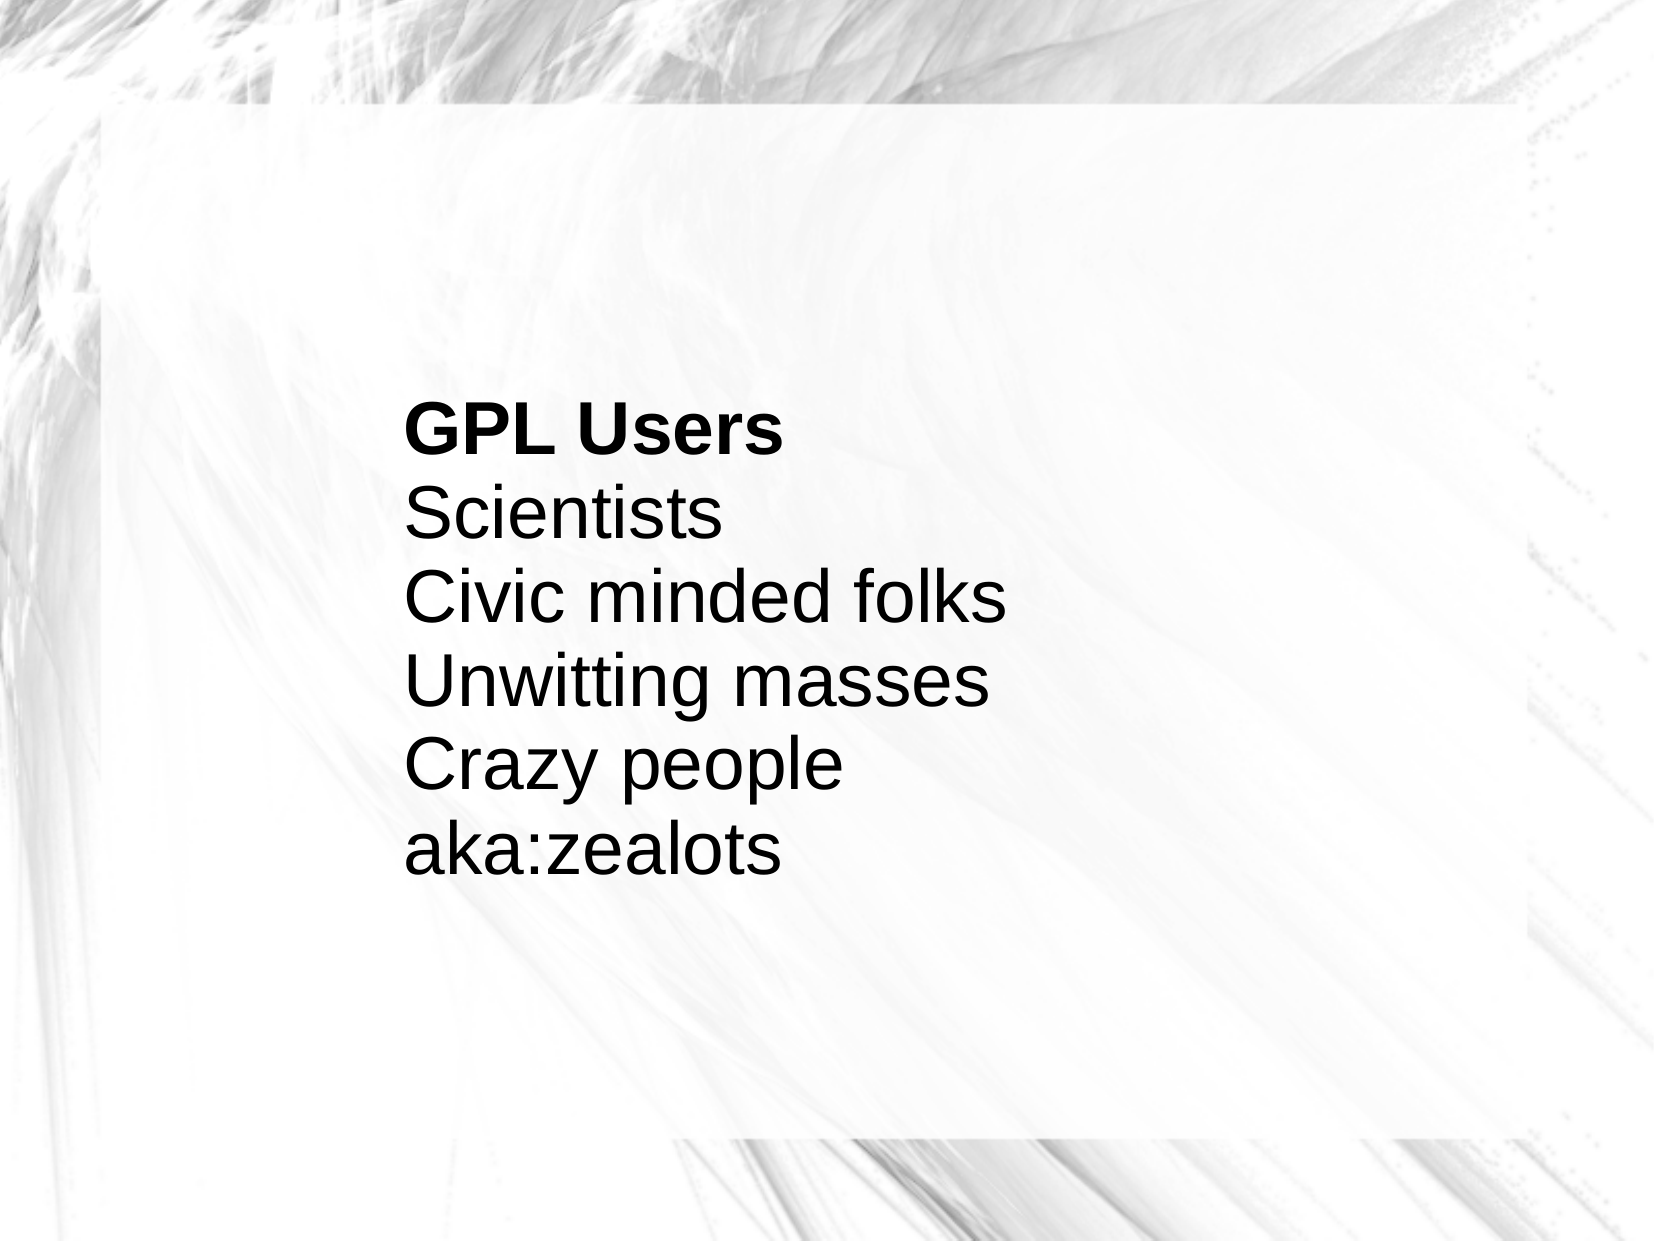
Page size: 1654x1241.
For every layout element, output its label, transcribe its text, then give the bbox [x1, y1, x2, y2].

text_box GPL Users Scientists Civic minded folks Unwitting masses Crazy people aka:zealots [388, 378, 1261, 769]
picture [0, 0, 1654, 1241]
